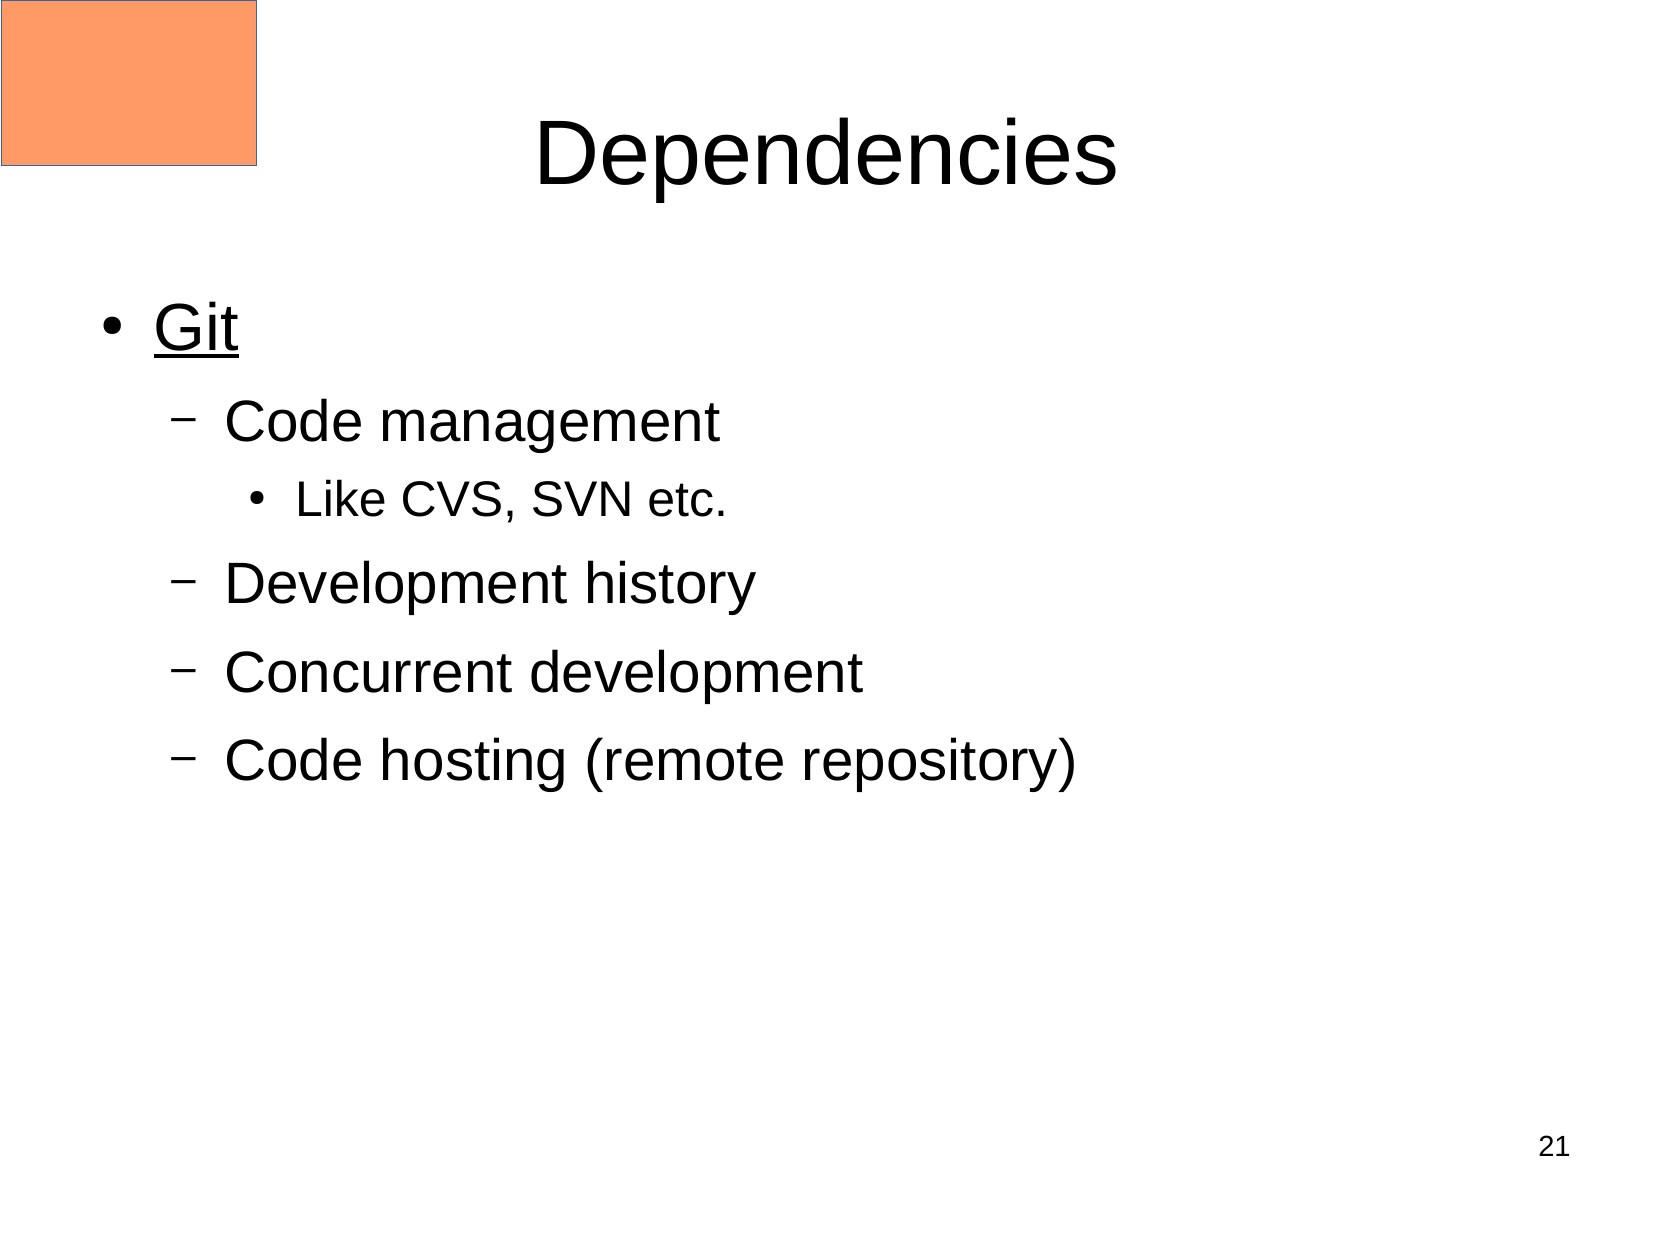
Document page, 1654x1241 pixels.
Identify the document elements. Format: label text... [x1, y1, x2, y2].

list Git Code management Like CVS, SVN etc. Development history Concurrent development Code hosting (remote repository) [82, 290, 1571, 1171]
title Dependencies [82, 49, 1571, 257]
text_box [1, 0, 257, 166]
